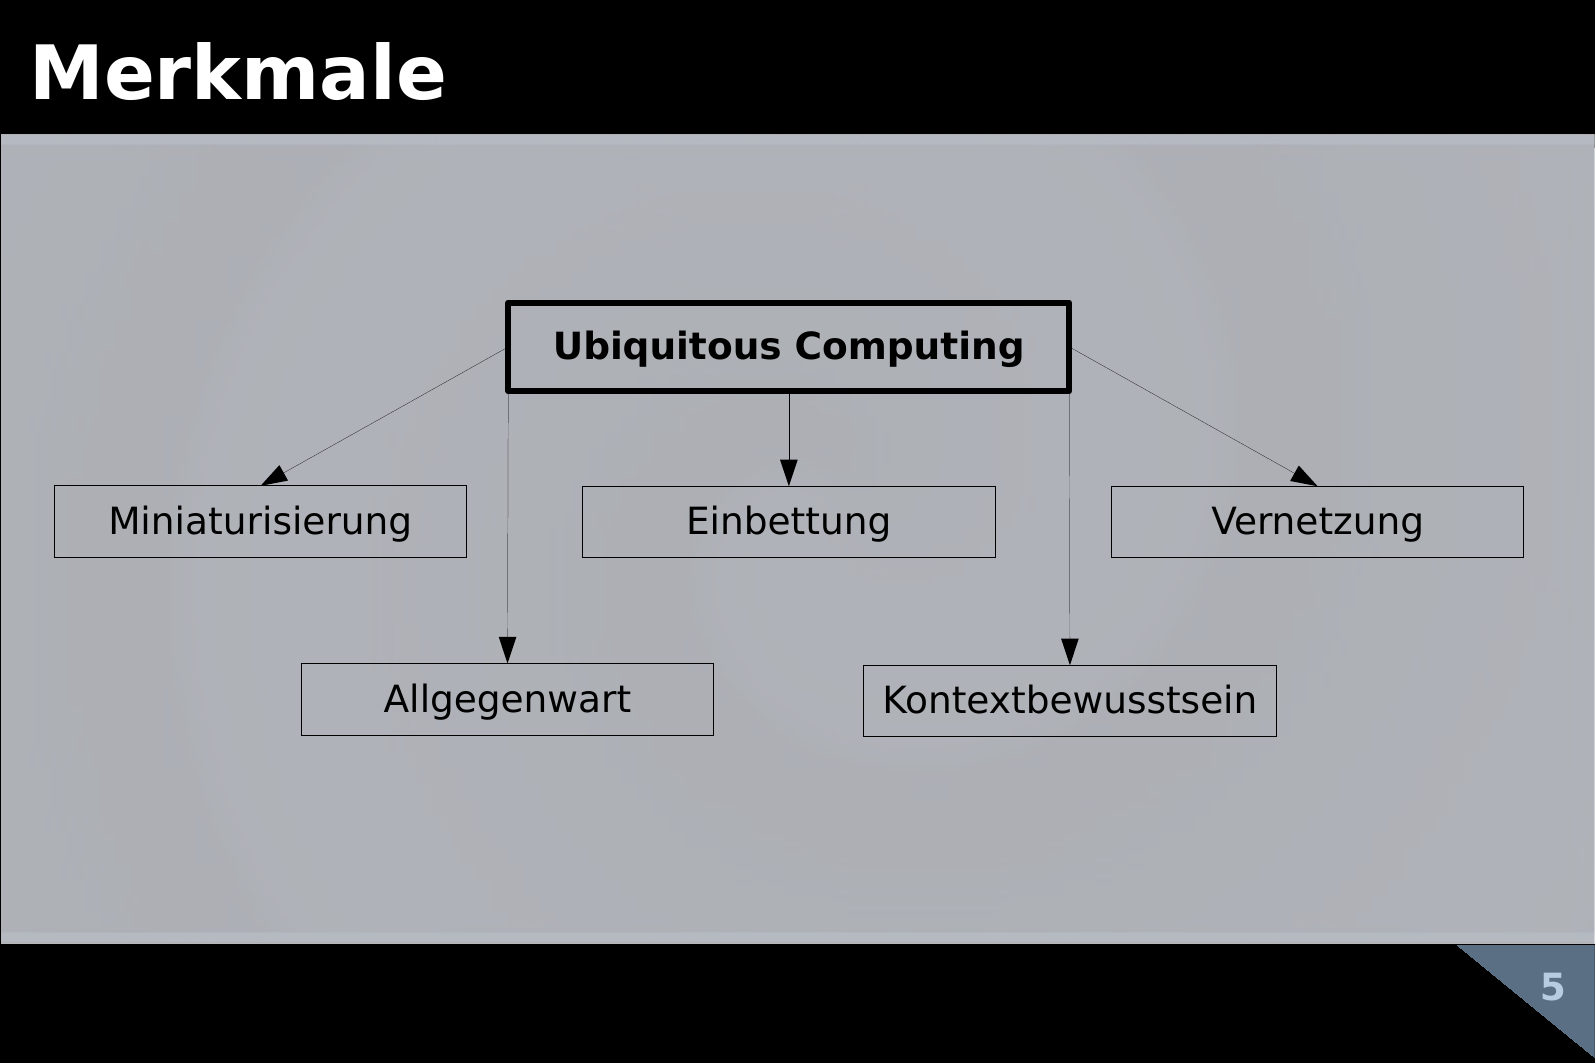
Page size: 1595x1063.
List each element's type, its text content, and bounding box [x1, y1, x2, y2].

text_box Einbettung [582, 486, 996, 558]
title Merkmale [29, 29, 1465, 119]
text_box Vernetzung [1111, 486, 1524, 558]
text_box Ubiquitous Computing [508, 302, 1070, 392]
text_box Allgegenwart [301, 663, 714, 736]
text_box Kontextbewusstsein [863, 665, 1277, 737]
text_box Miniaturisierung [54, 485, 467, 558]
